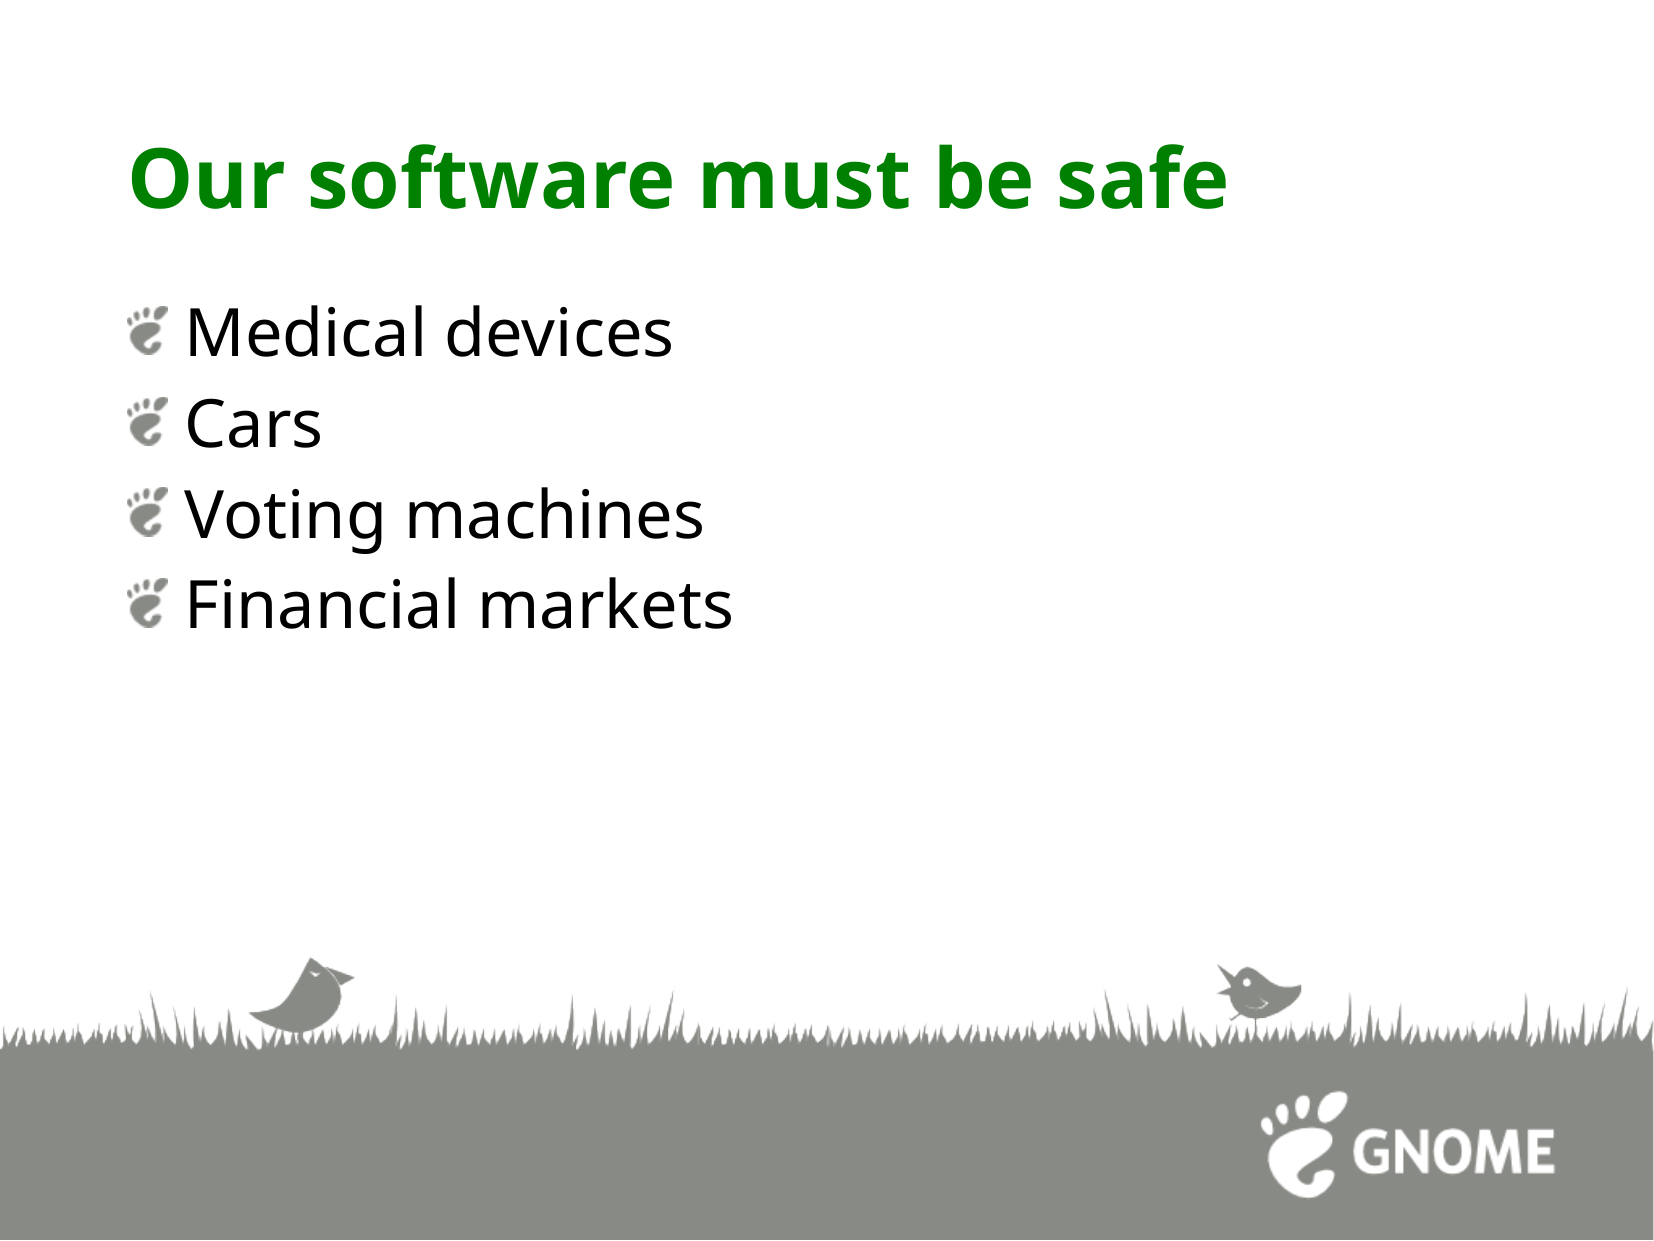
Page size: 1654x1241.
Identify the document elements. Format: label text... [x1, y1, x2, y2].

text_box Medical devices Cars Voting machines Financial markets [112, 277, 1276, 651]
picture [0, 0, 1654, 1241]
text_box Our software must be safe [112, 112, 1276, 239]
